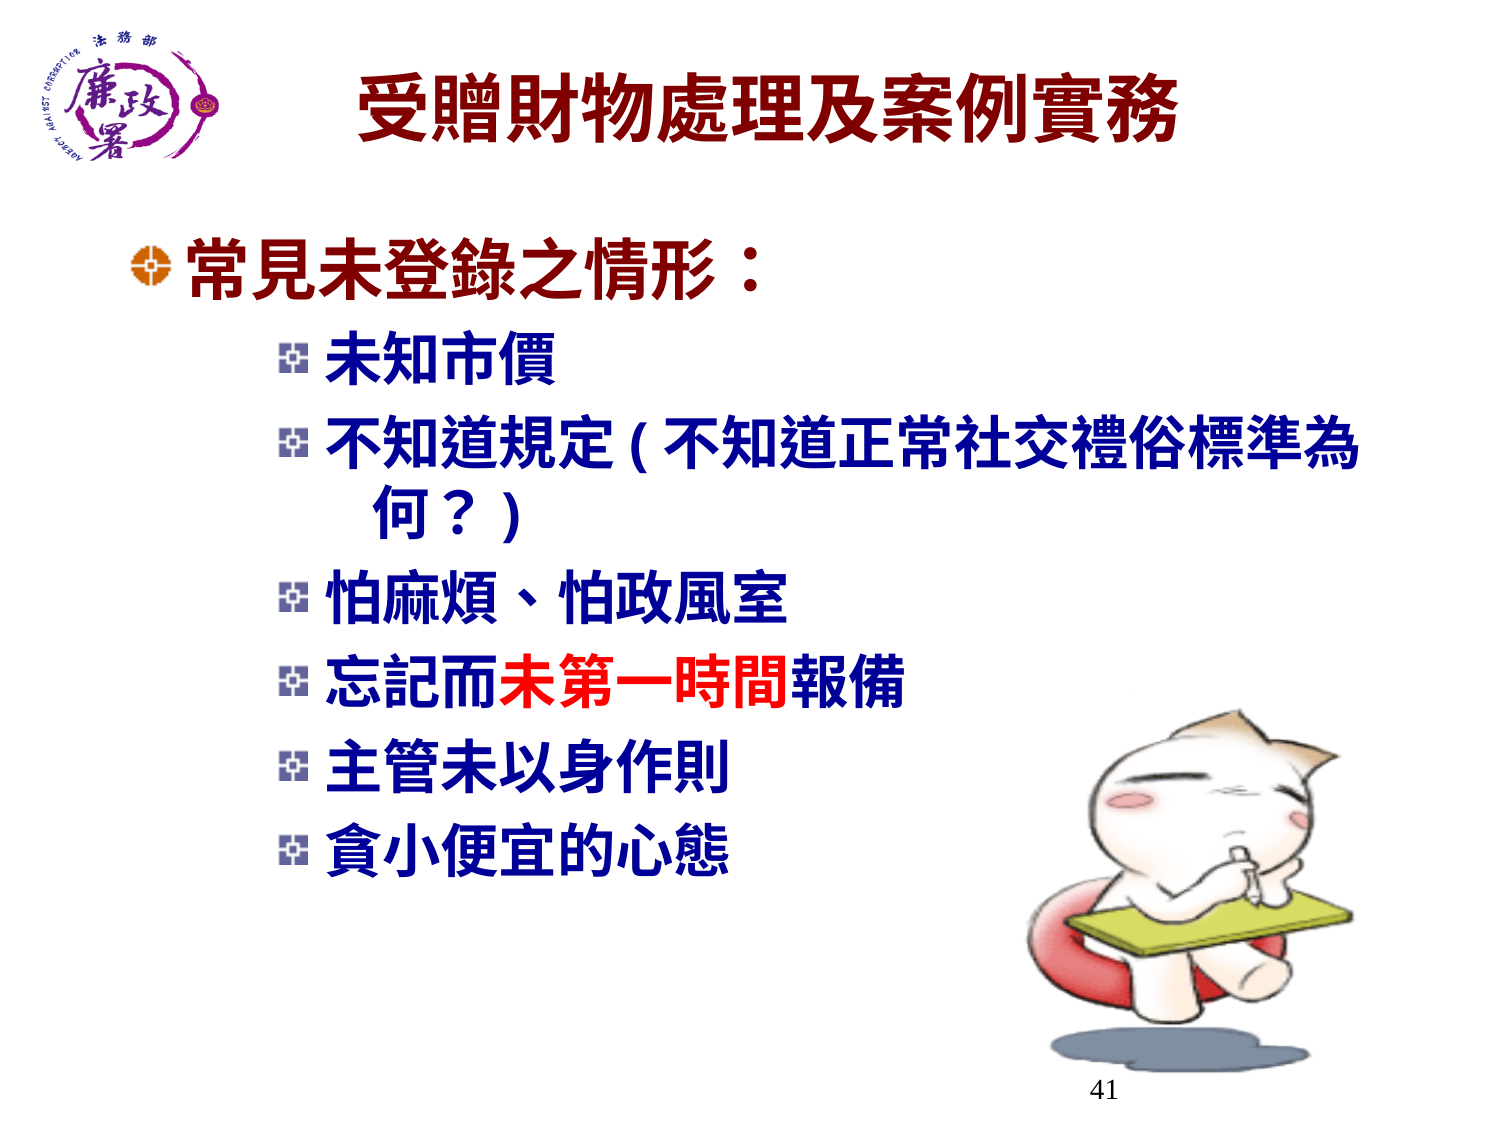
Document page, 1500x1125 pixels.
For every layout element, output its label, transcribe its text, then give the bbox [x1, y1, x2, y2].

title 受贈財物處理及案例實務 [171, 31, 1365, 182]
text_box [1074, 1090, 1388, 1113]
list 常見未登錄之情形： 未知市價 不知道規定(不知道正常社交禮俗標準為何？) 怕麻煩、怕政風室 忘記而未第一時間報備 主管未以身作則 貪小便宜的心態 [112, 220, 1388, 896]
picture [986, 692, 1393, 1090]
